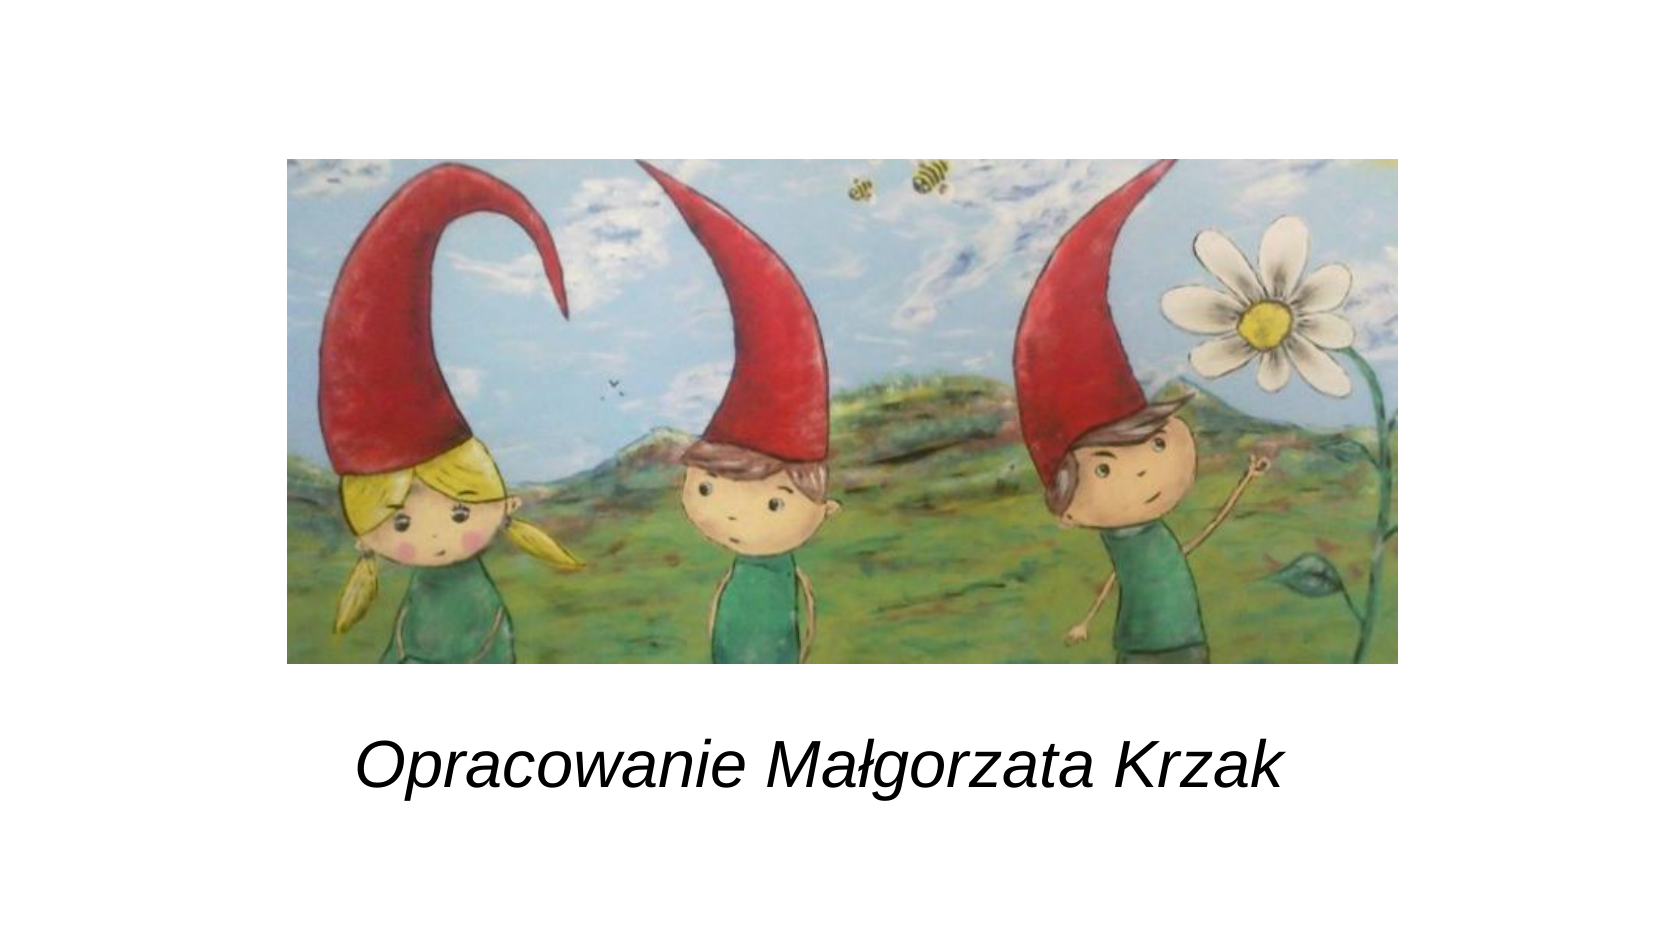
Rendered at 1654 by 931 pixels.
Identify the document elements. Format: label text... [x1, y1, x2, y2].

picture [287, 159, 1398, 665]
text_box Opracowanie Małgorzata Krzak [266, 720, 1415, 810]
